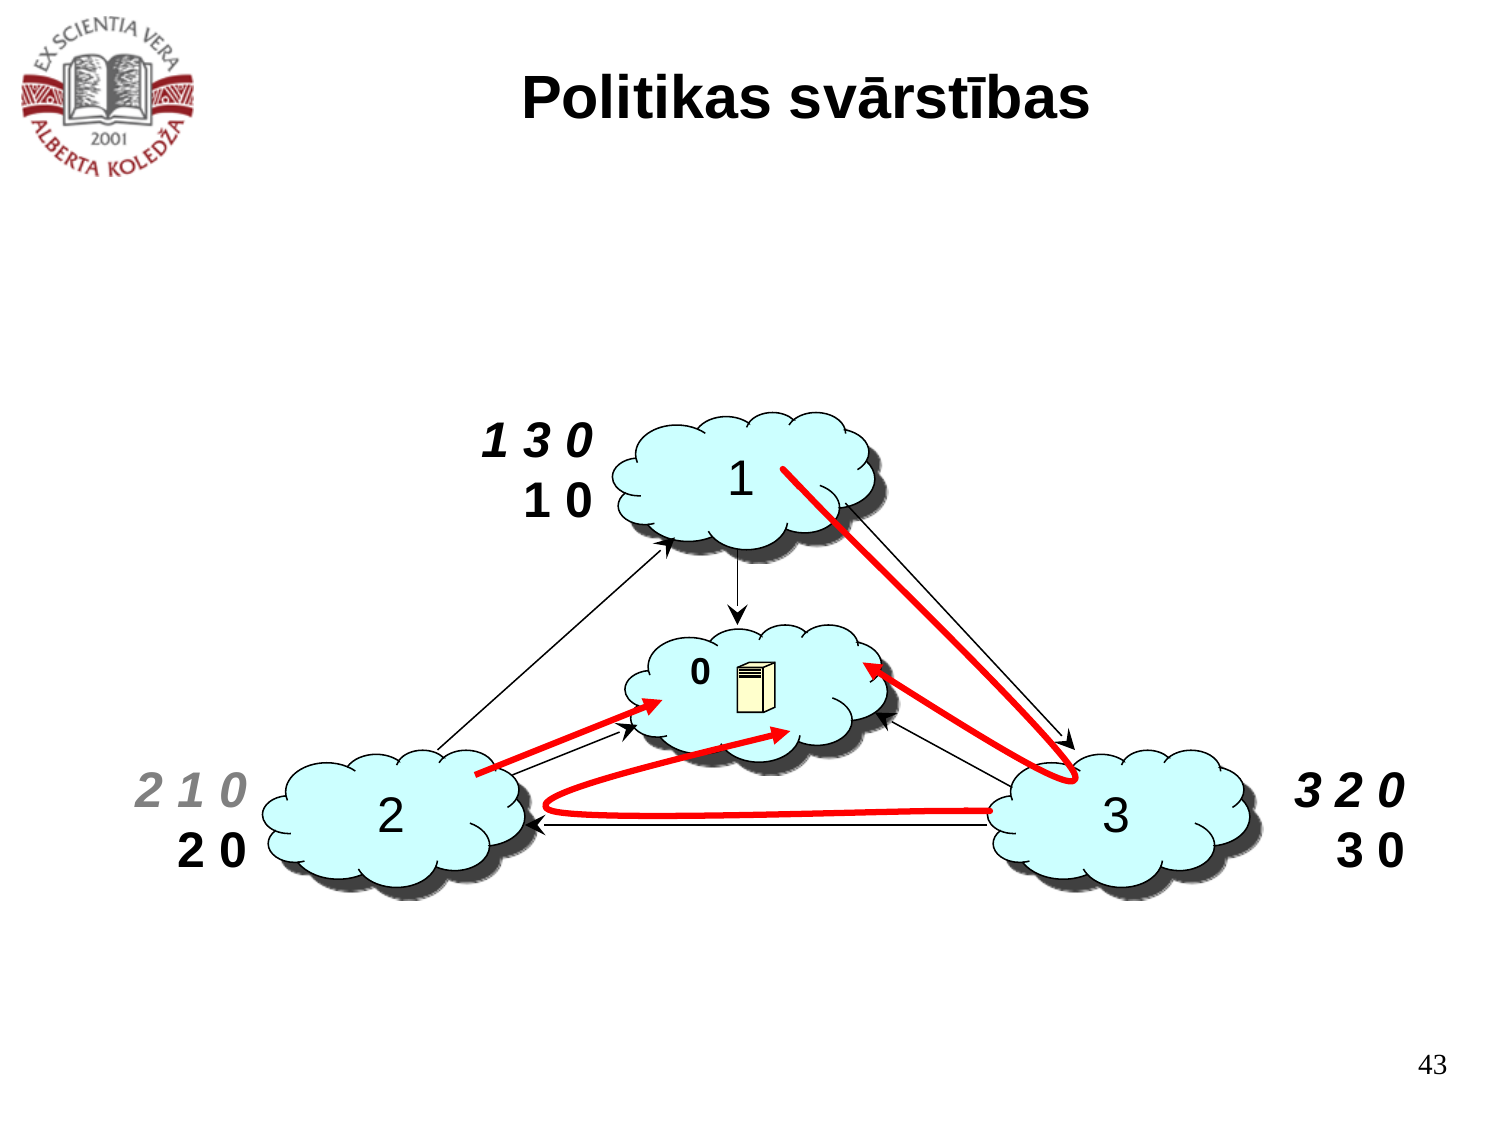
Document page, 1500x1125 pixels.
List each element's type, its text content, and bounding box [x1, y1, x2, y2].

text_box 3 [1087, 774, 1146, 851]
title Politikas svārstības [187, 44, 1425, 150]
text_box [1038, 762, 1071, 778]
text_box [987, 750, 1250, 888]
text_box [262, 750, 525, 888]
text_box [624, 624, 888, 763]
text_box 2 [362, 774, 421, 851]
text_box 1 [712, 437, 771, 513]
text_box 2 1 0 2 0 [120, 749, 262, 886]
text_box 0 [675, 639, 726, 701]
text_box 1 3 0 1 0 [466, 399, 608, 536]
picture [21, 16, 194, 177]
text_box [612, 412, 875, 550]
text_box 3 2 0 3 0 [1279, 749, 1421, 886]
text_box <skaitlis> [1312, 1037, 1463, 1101]
